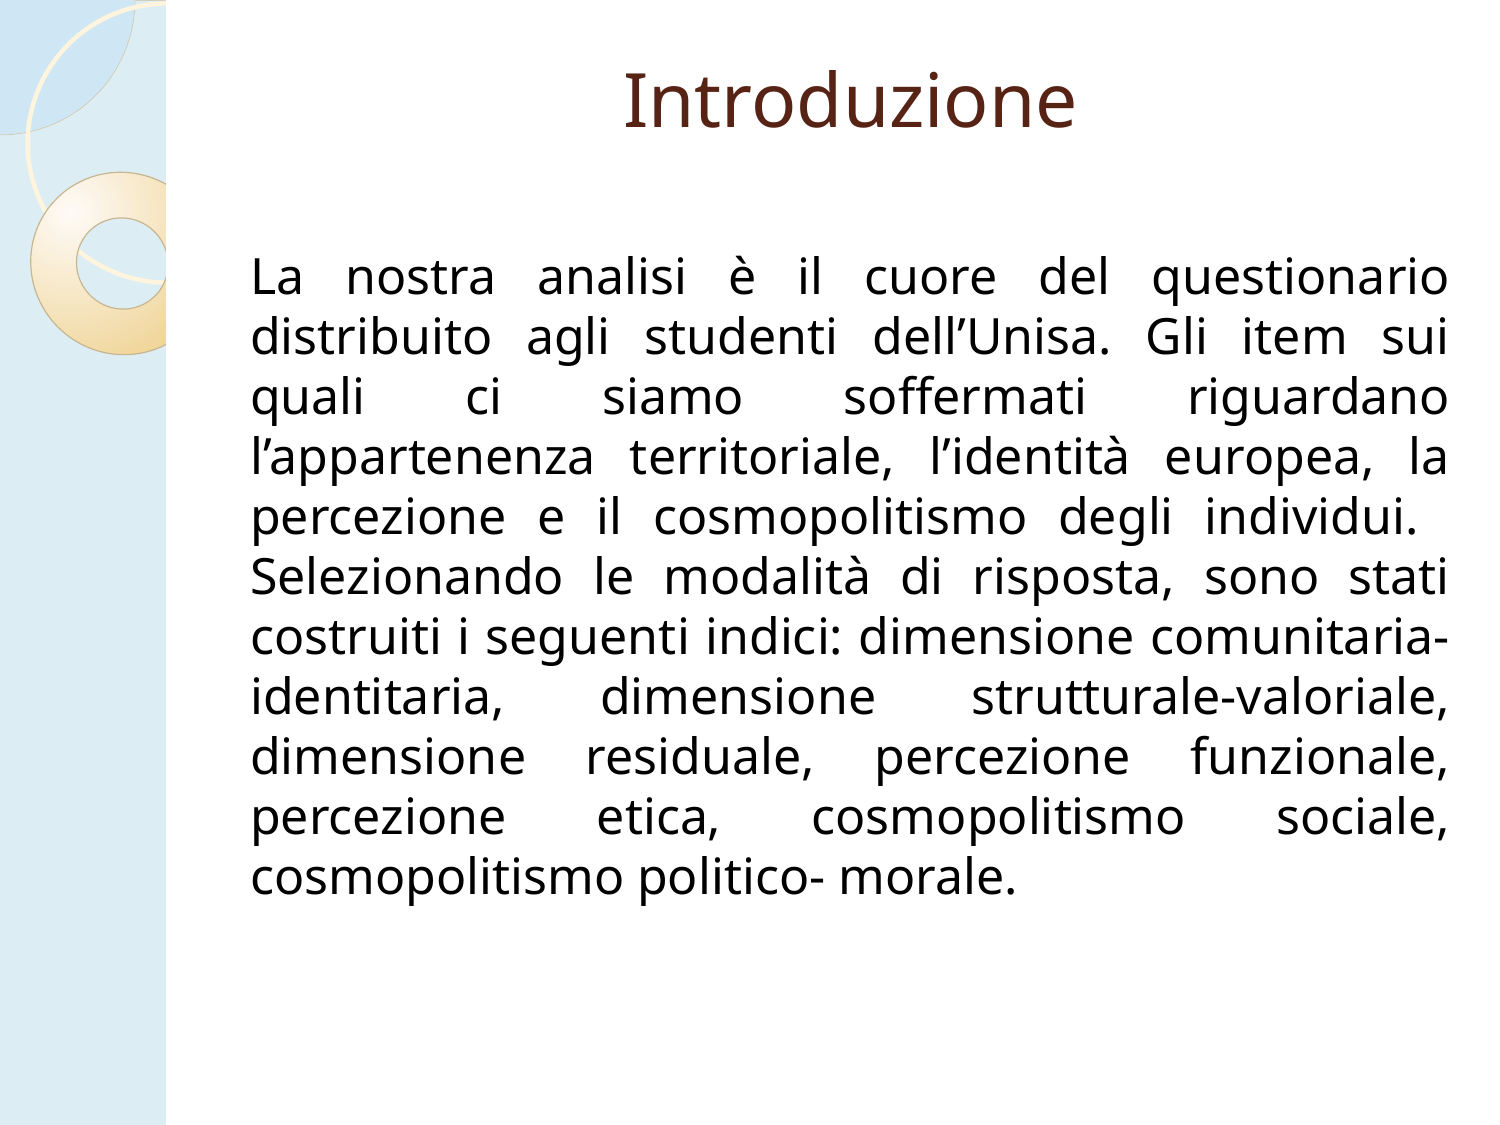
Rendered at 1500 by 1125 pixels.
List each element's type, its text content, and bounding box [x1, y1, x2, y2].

title Introduzione [235, 45, 1466, 233]
list La nostra analisi è il cuore del questionario distribuito agli studenti dell’Unisa. Gli item sui quali ci siamo soffermati riguardano l’appartenenza territoriale, l’identità europea, la percezione e il cosmopolitismo degli individui. Selezionando le modalità di risposta, sono stati costruiti i seguenti indici: dimensione comunitaria-identitaria, dimensione strutturale-valoriale, dimensione residuale, percezione funzionale, percezione etica, cosmopolitismo sociale, cosmopolitismo politico- morale. [235, 237, 1466, 1025]
